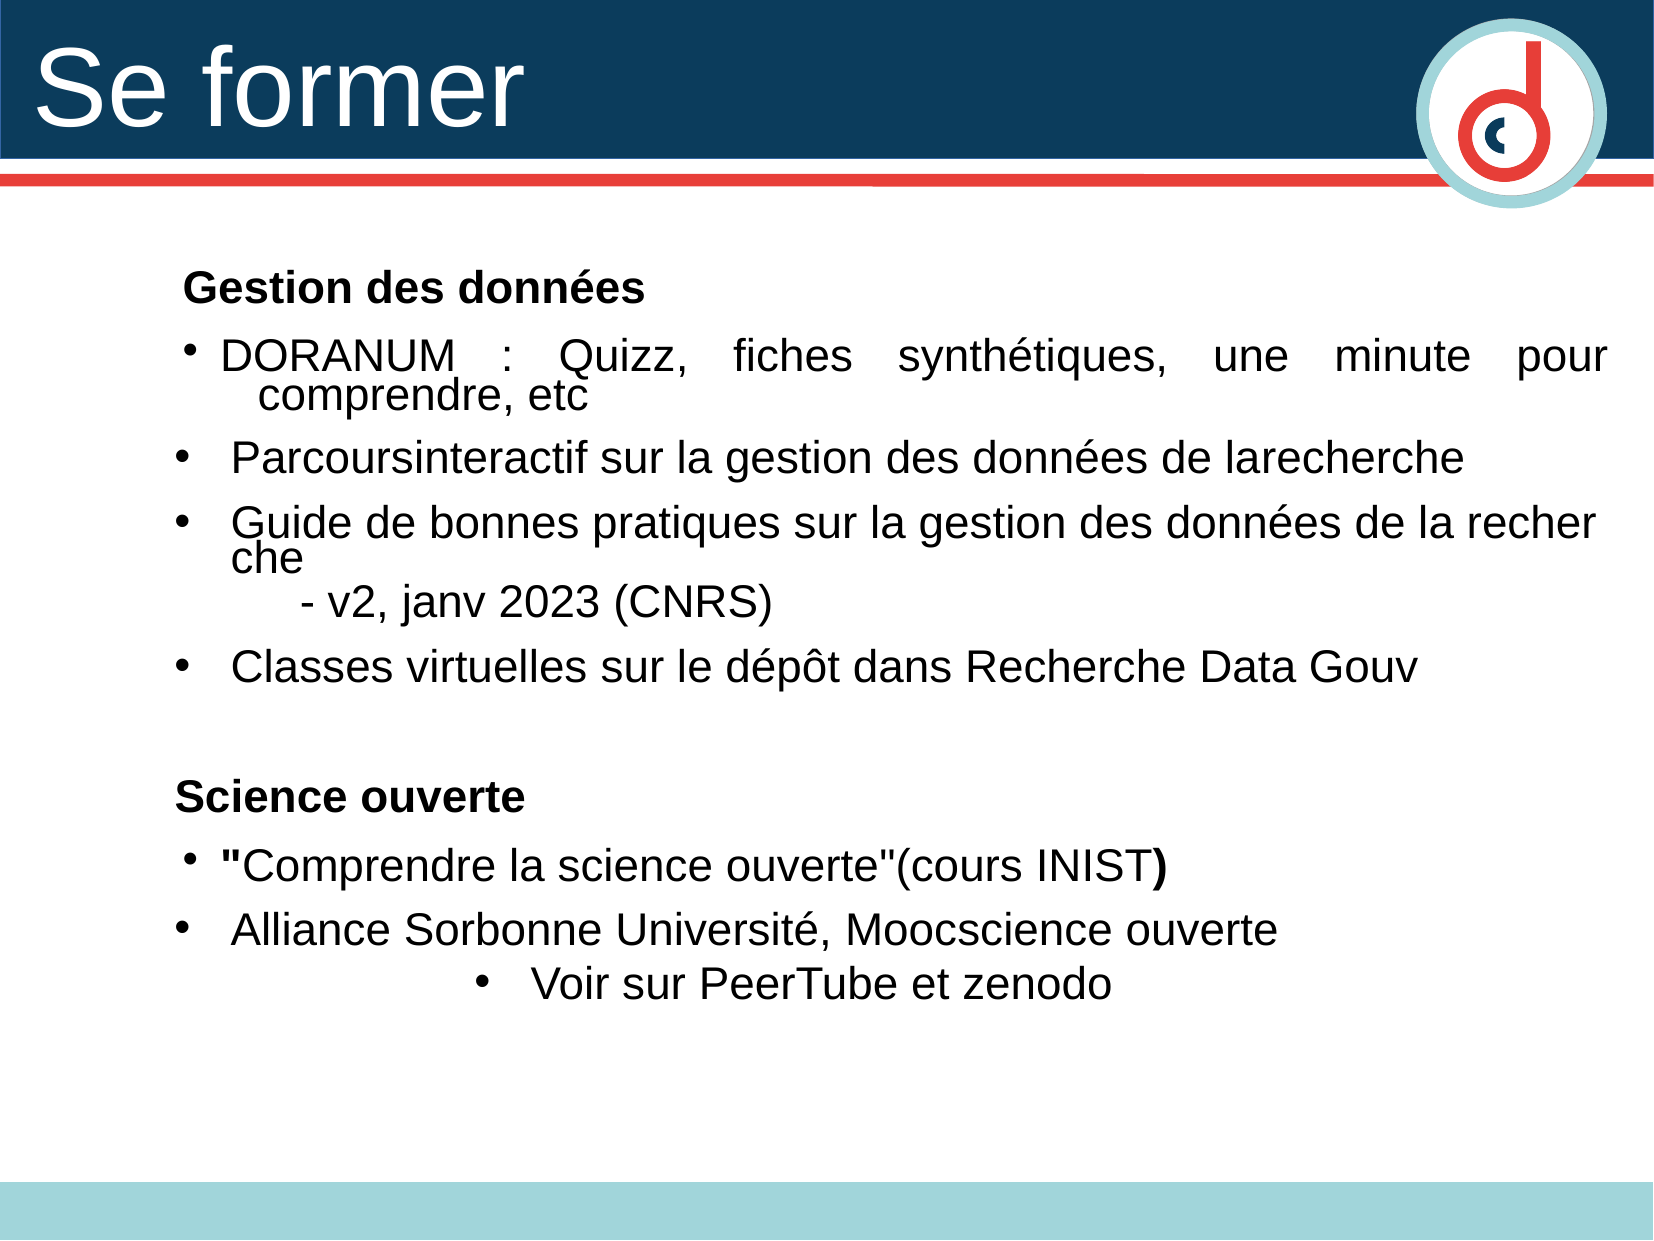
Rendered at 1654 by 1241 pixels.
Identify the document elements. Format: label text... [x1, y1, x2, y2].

title Se former [17, 11, 1412, 159]
list Gestion des données DORANUM : Quizz, fiches synthétiques, une minute pour comprendre, etc Parcoursinteractif sur la gestion des données de larecherche Guide de bonnes pratiques sur la gestion des données de la recherche - v2, janv 2023 (CNRS) Classes virtuelles sur le dépôt dans Recherche Data Gouv Science ouverte "Comprendre la science ouverte"(cours INIST) Alliance Sorbonne Université, Moocscience ouverte Voir sur PeerTube et zenodo [17, 265, 1625, 1034]
